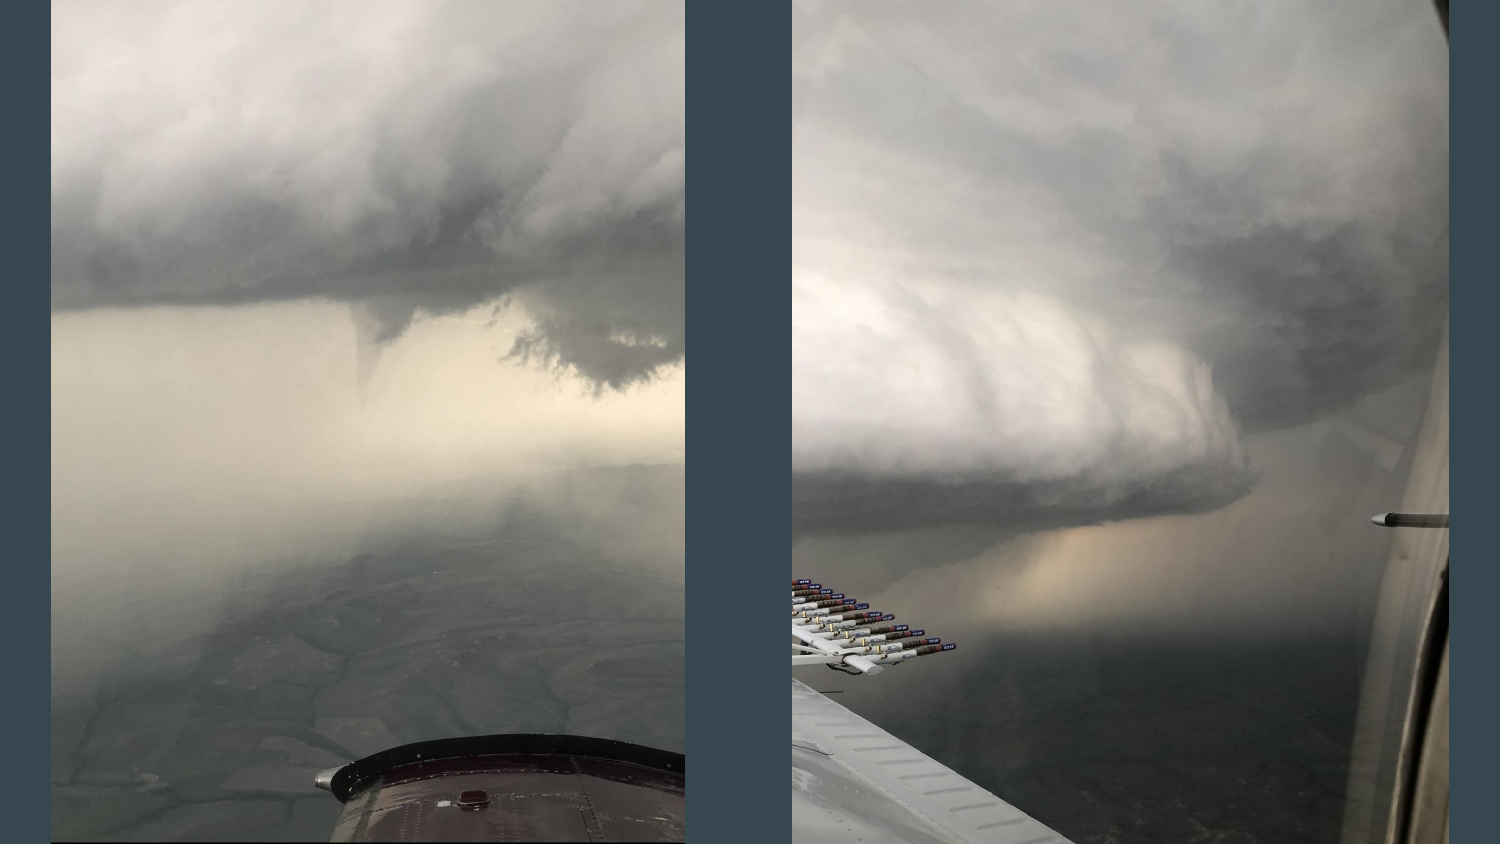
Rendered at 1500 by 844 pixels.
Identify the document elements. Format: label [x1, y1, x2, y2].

picture [792, 0, 1449, 844]
picture [51, 0, 685, 844]
